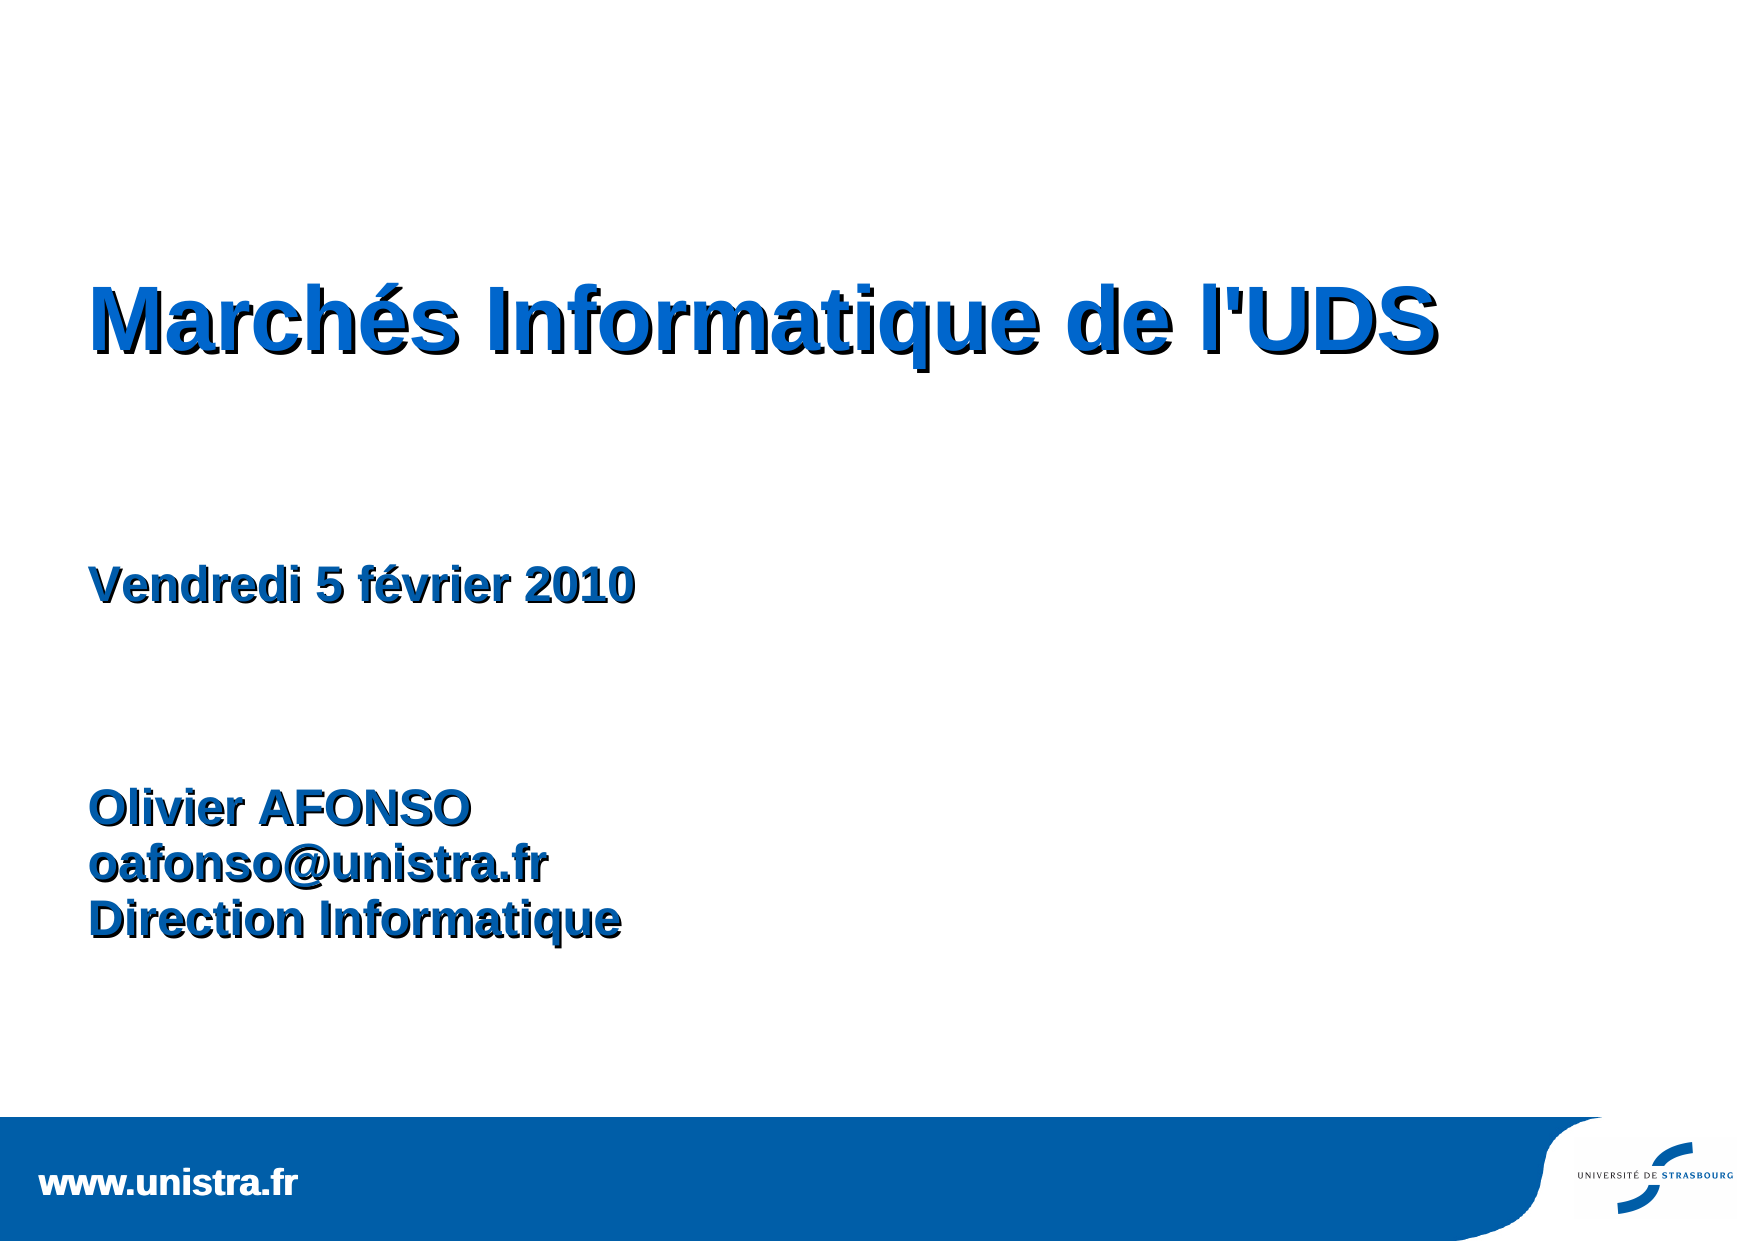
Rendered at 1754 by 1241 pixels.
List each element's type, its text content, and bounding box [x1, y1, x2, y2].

subtitle Marchés Informatique de l'UDS Vendredi 5 février 2010 Olivier AFONSO oafonso@unistra.fr Direction Informatique [87, 267, 1654, 947]
picture [0, 1115, 1737, 1241]
